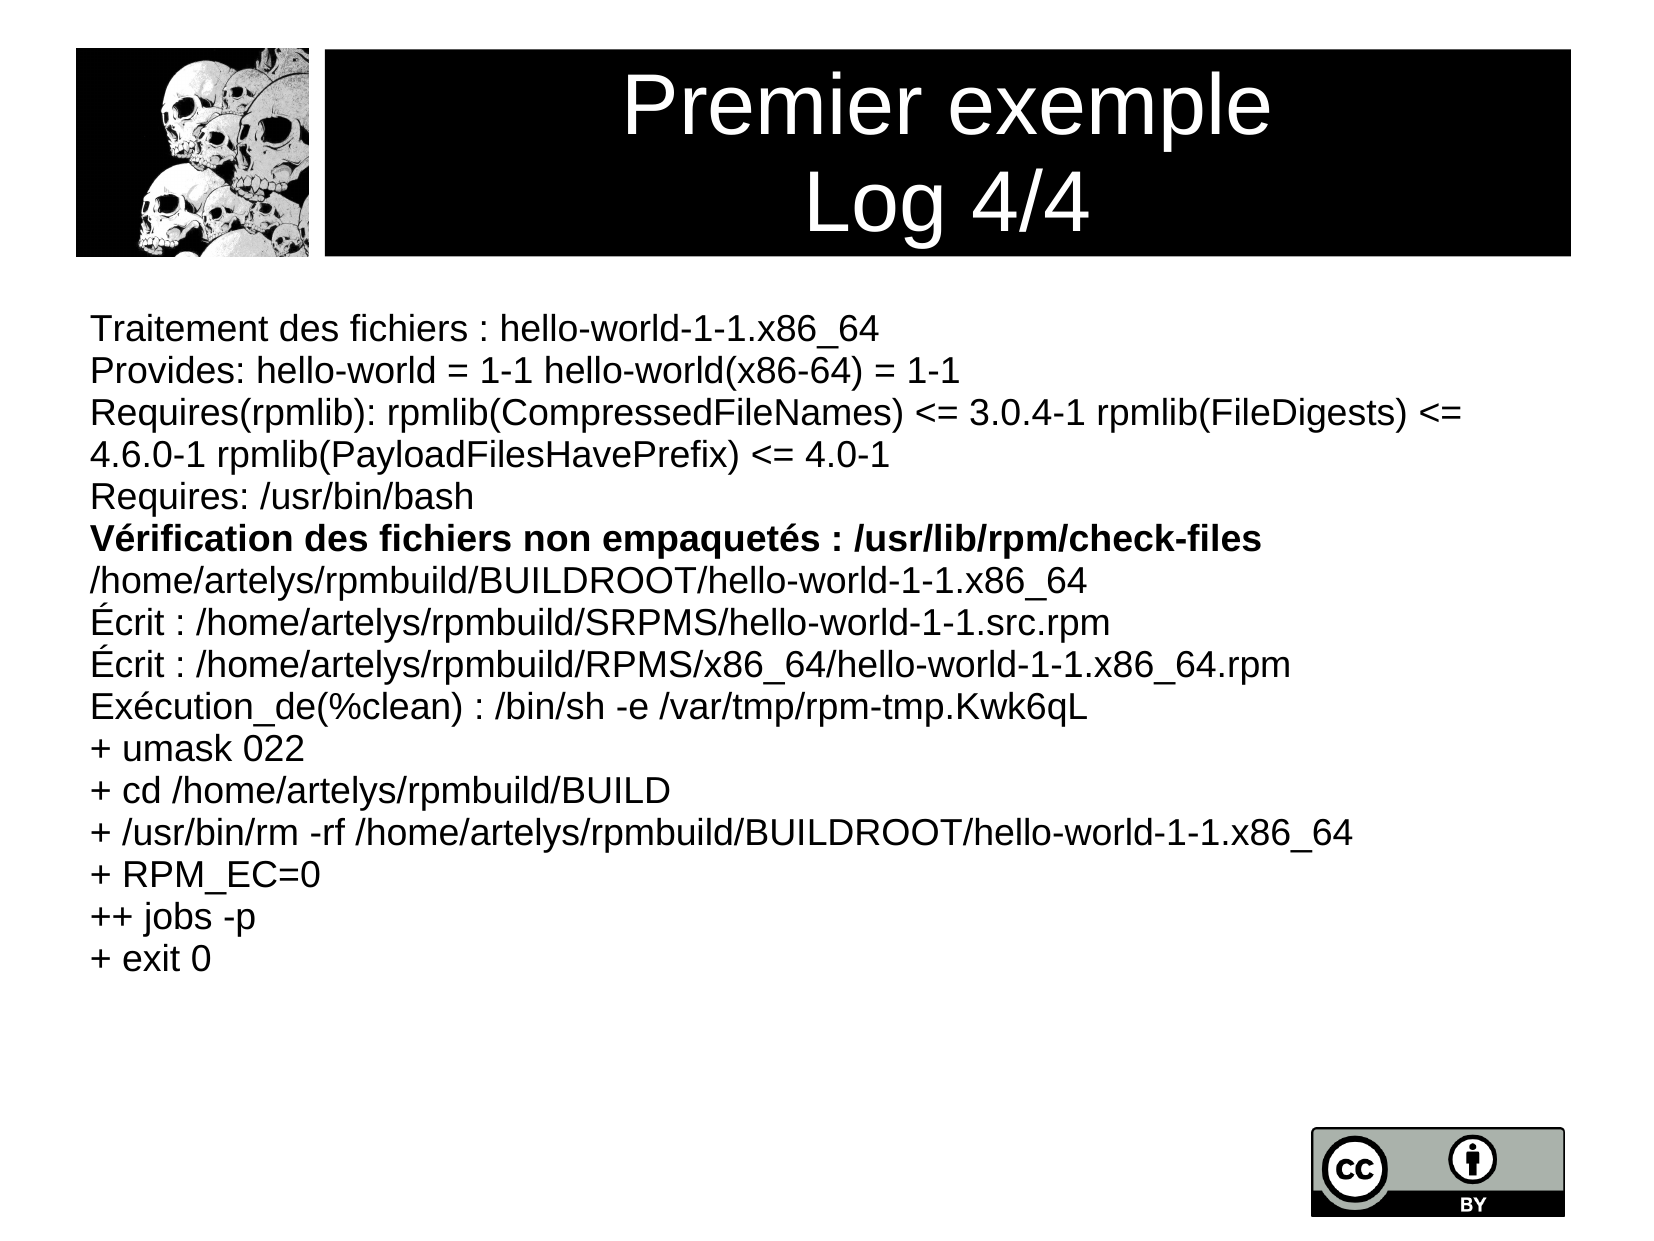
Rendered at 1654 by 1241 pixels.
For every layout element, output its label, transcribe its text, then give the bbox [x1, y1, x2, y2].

title Premier exemple Log 4/4 [324, 49, 1571, 257]
picture [76, 48, 309, 257]
text_box Traitement des fichiers : hello-world-1-1.x86_64 Provides: hello-world = 1-1 hello-world(x86-64) = 1-1 Requires(rpmlib): rpmlib(CompressedFileNames) <= 3.0.4-1 rpmlib(FileDigests) <= 4.6.0-1 rpmlib(PayloadFilesHavePrefix) <= 4.0-1 Requires: /usr/bin/bash Vérification des fichiers non empaquetés : /usr/lib/rpm/check-files /home/artelys/rpmbuild/BUILDROOT/hello-world-1-1.x86_64 Écrit : /home/artelys/rpmbuild/SRPMS/hello-world-1-1.src.rpm Écrit : /home/artelys/rpmbuild/RPMS/x86_64/hello-world-1-1.x86_64.rpm Exécution_de(%clean) : /bin/sh -e /var/tmp/rpm-tmp.Kwk6qL + umask 022 + cd /home/artelys/rpmbuild/BUILD + /usr/bin/rm -rf /home/artelys/rpmbuild/BUILDROOT/hello-world-1-1.x86_64 + RPM_EC=0 ++ jobs -p + exit 0 [75, 300, 1576, 1029]
picture [1311, 1127, 1565, 1217]
